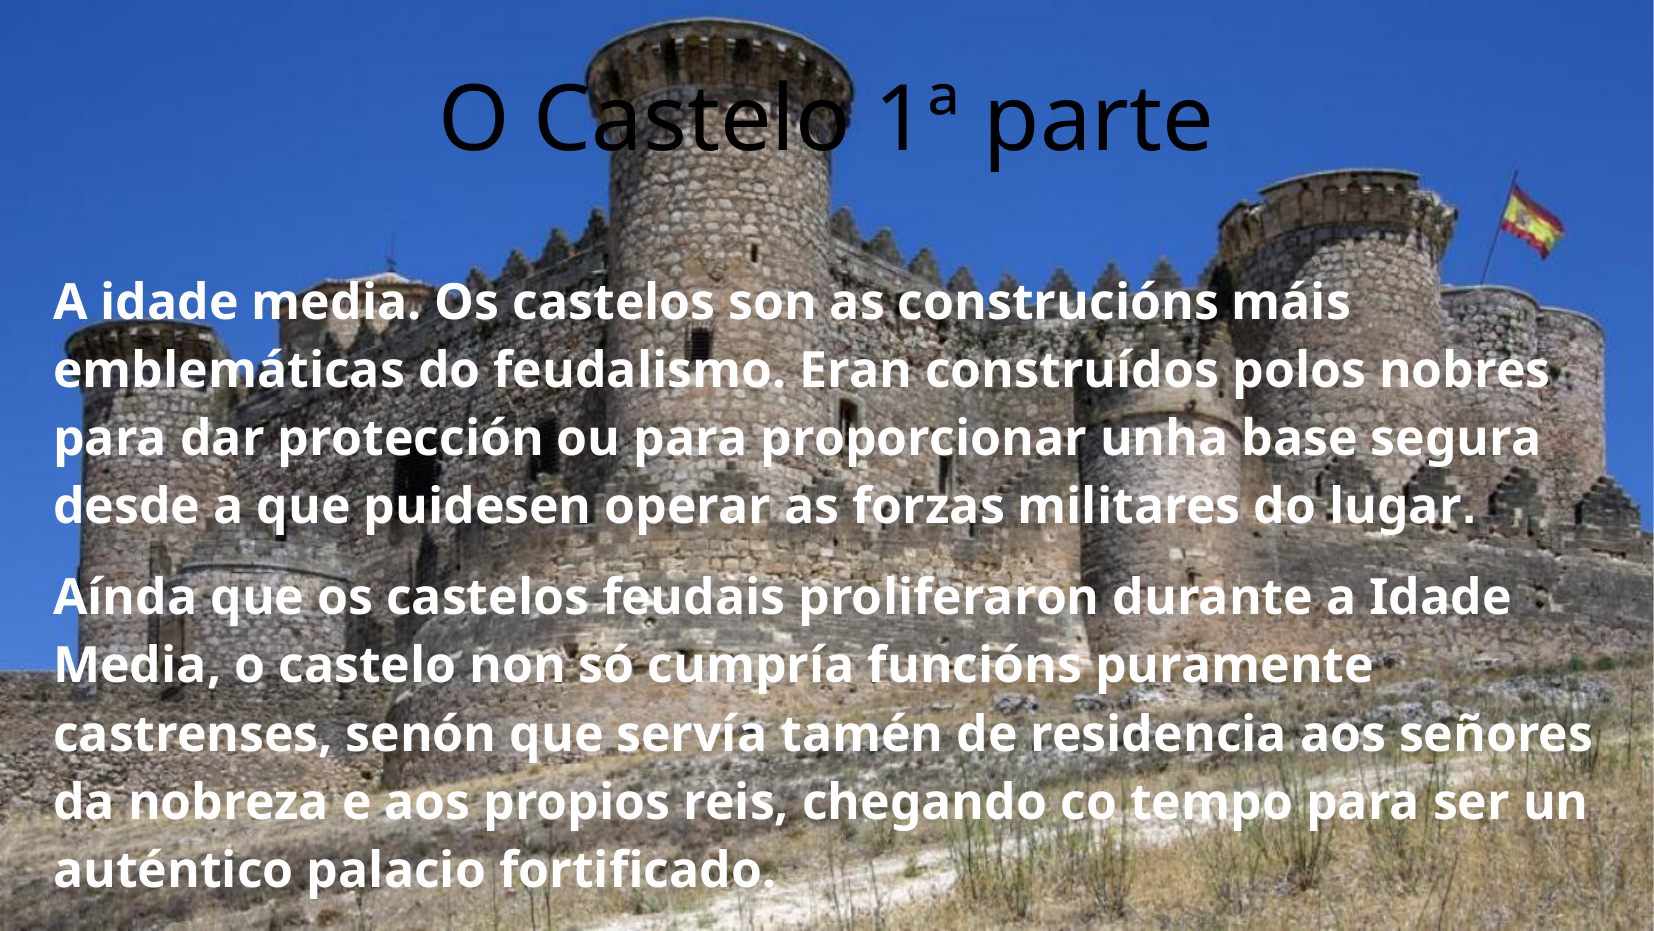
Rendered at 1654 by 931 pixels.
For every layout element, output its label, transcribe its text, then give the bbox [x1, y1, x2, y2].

picture [0, 0, 1654, 931]
title O Castelo 1ª parte [82, 37, 1571, 193]
list A idade media. Os castelos son as construcións máis emblemáticas do feudalismo. Eran construídos polos nobres para dar protección ou para proporcionar unha base segura desde a que puidesen operar as forzas militares do lugar. Aínda que os castelos feudais proliferaron durante a Idade Media, o castelo non só cumpría funcións puramente castrenses, senón que servía tamén de residencia aos señores da nobreza e aos propios reis, chegando co tempo para ser un auténtico palacio fortificado. [0, 265, 1625, 916]
